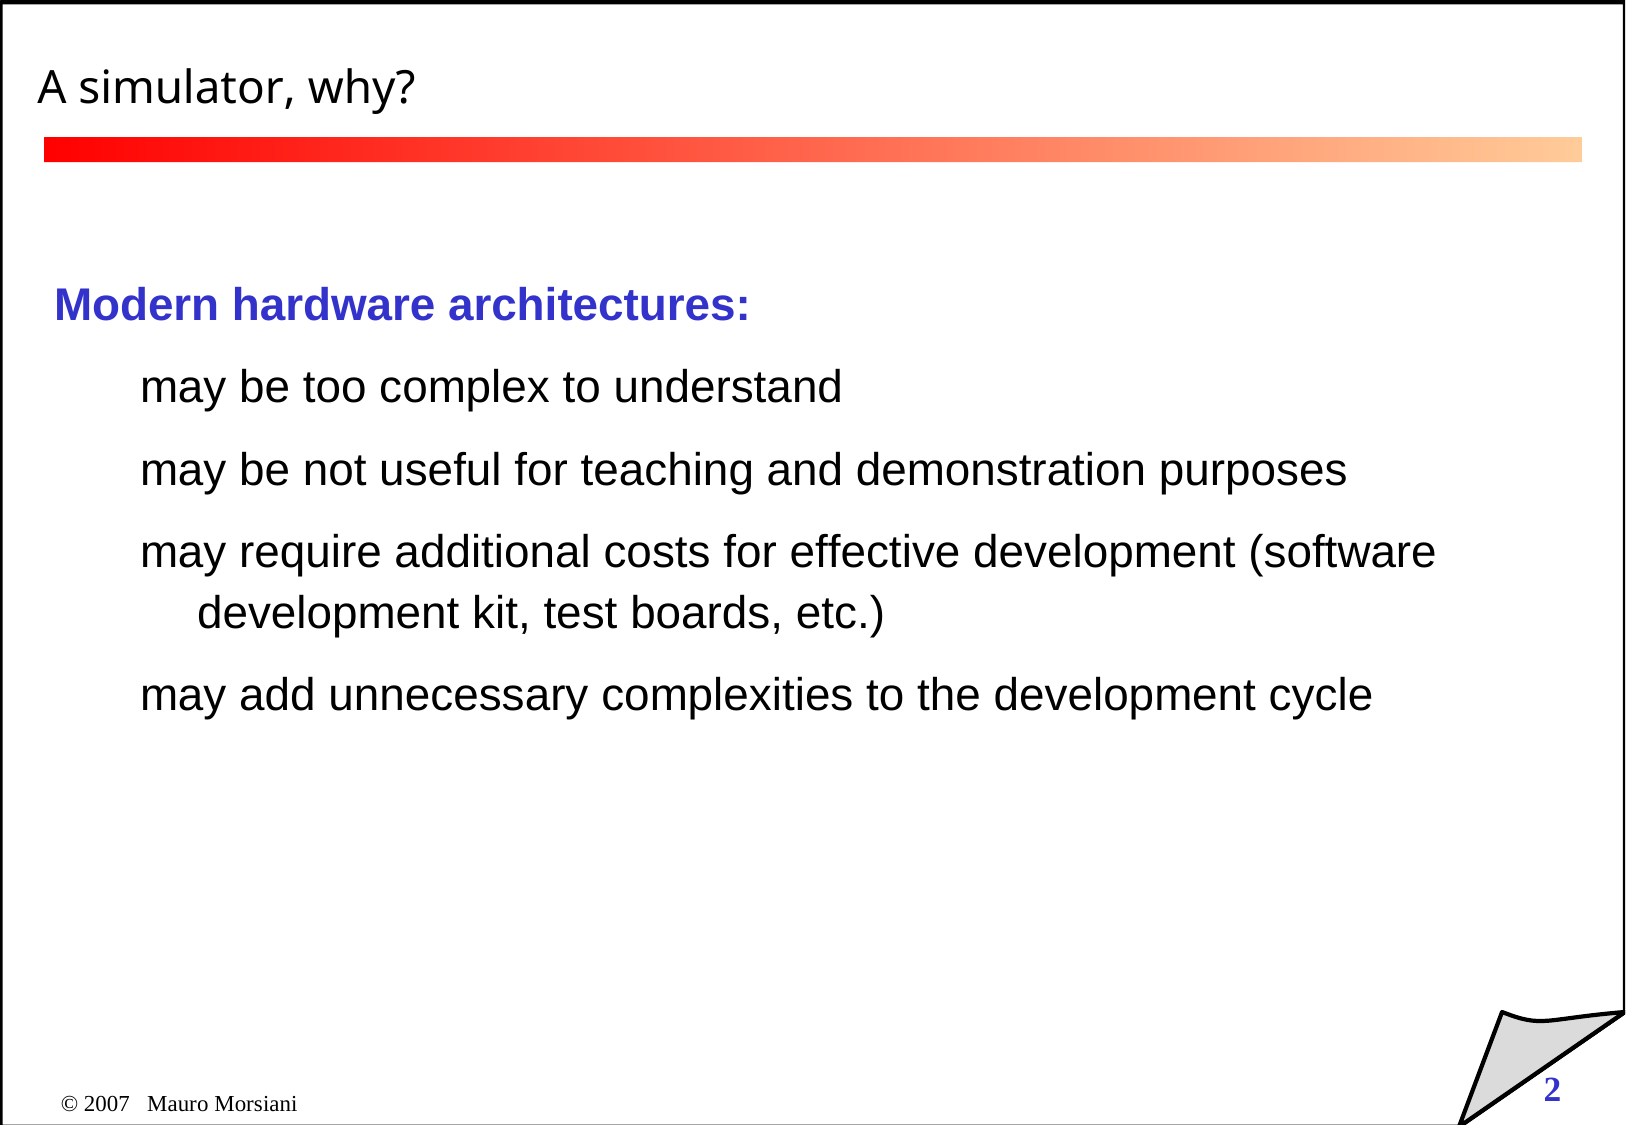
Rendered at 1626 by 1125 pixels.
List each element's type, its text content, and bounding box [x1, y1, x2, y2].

list Modern hardware architectures: may be too complex to understand may be not useful for teaching and demonstration purposes may require additional costs for effective development (software development kit, test boards, etc.) may add unnecessary complexities to the development cycle [54, 187, 1571, 1124]
title A simulator, why? [37, 44, 1588, 131]
